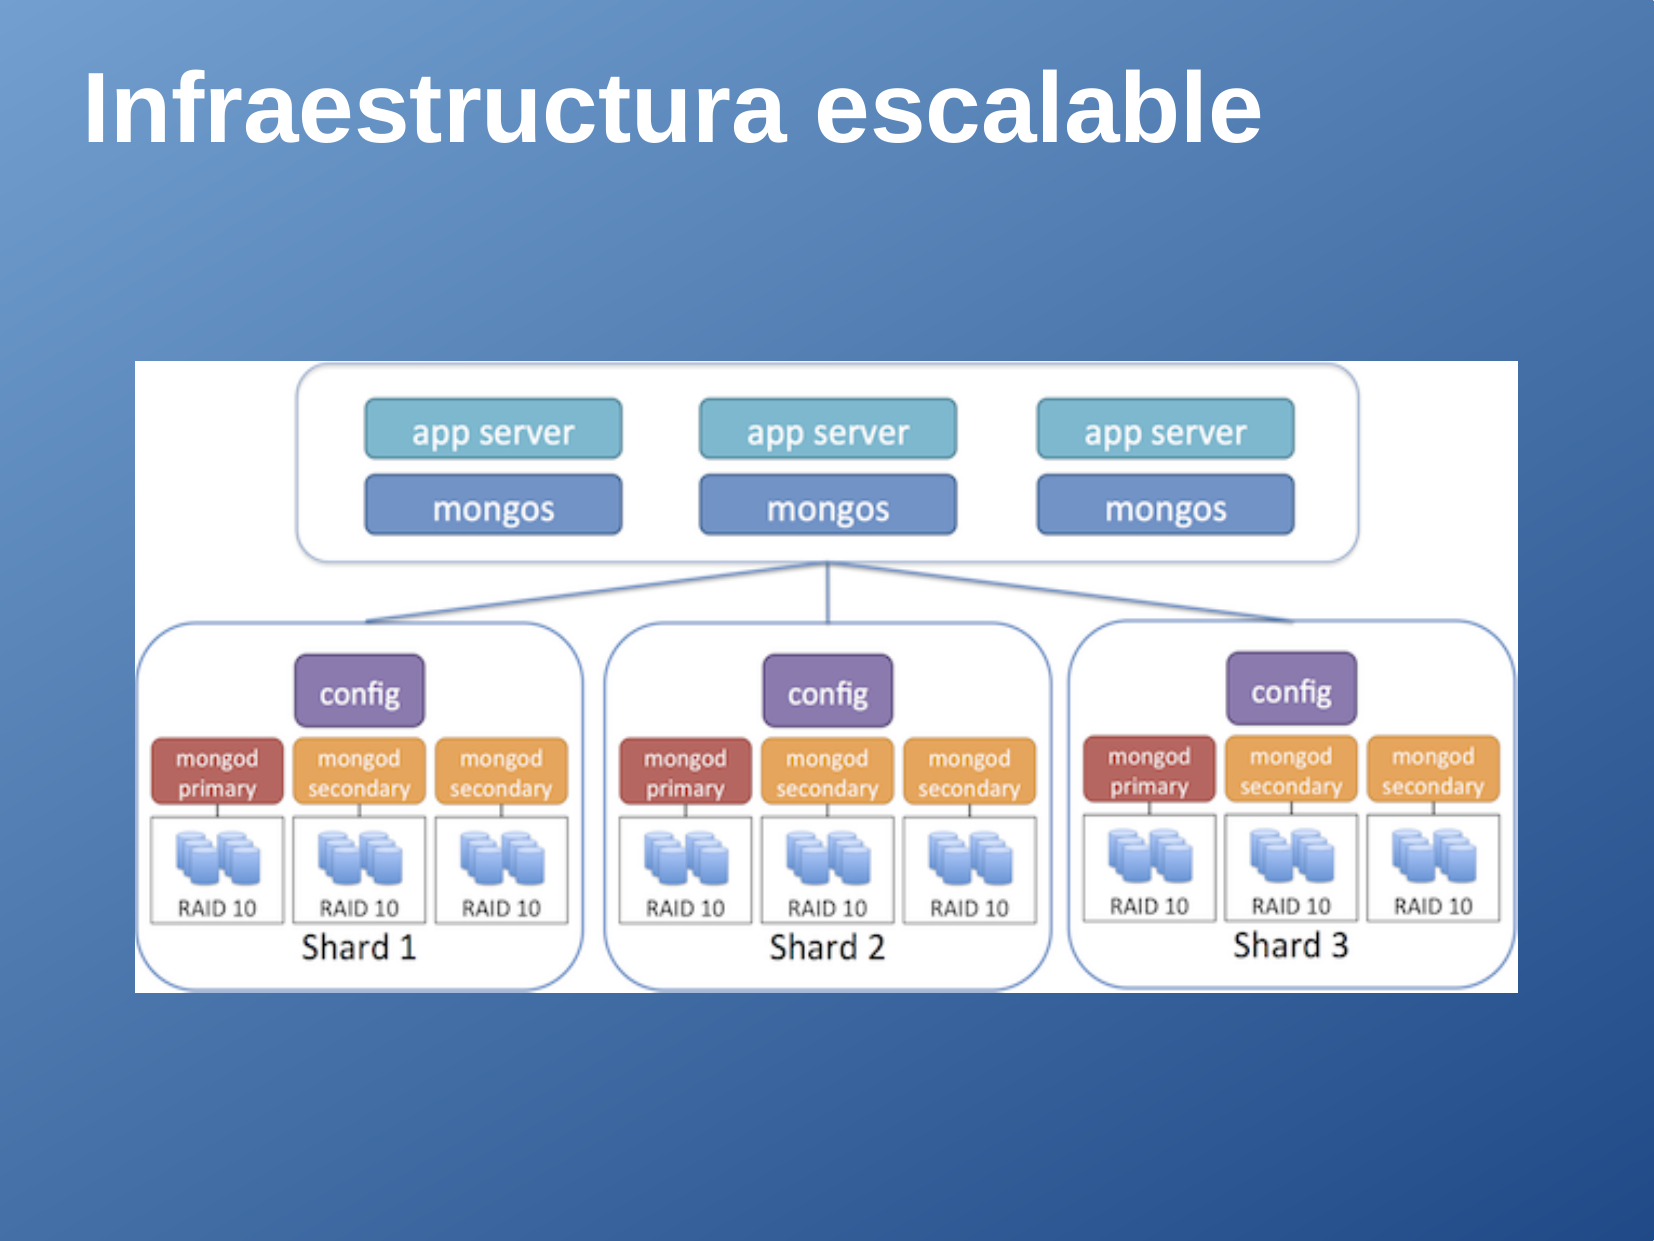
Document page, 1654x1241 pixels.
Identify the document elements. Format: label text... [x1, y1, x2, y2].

picture [135, 361, 1518, 993]
title Infraestructura escalable [82, 49, 1571, 166]
